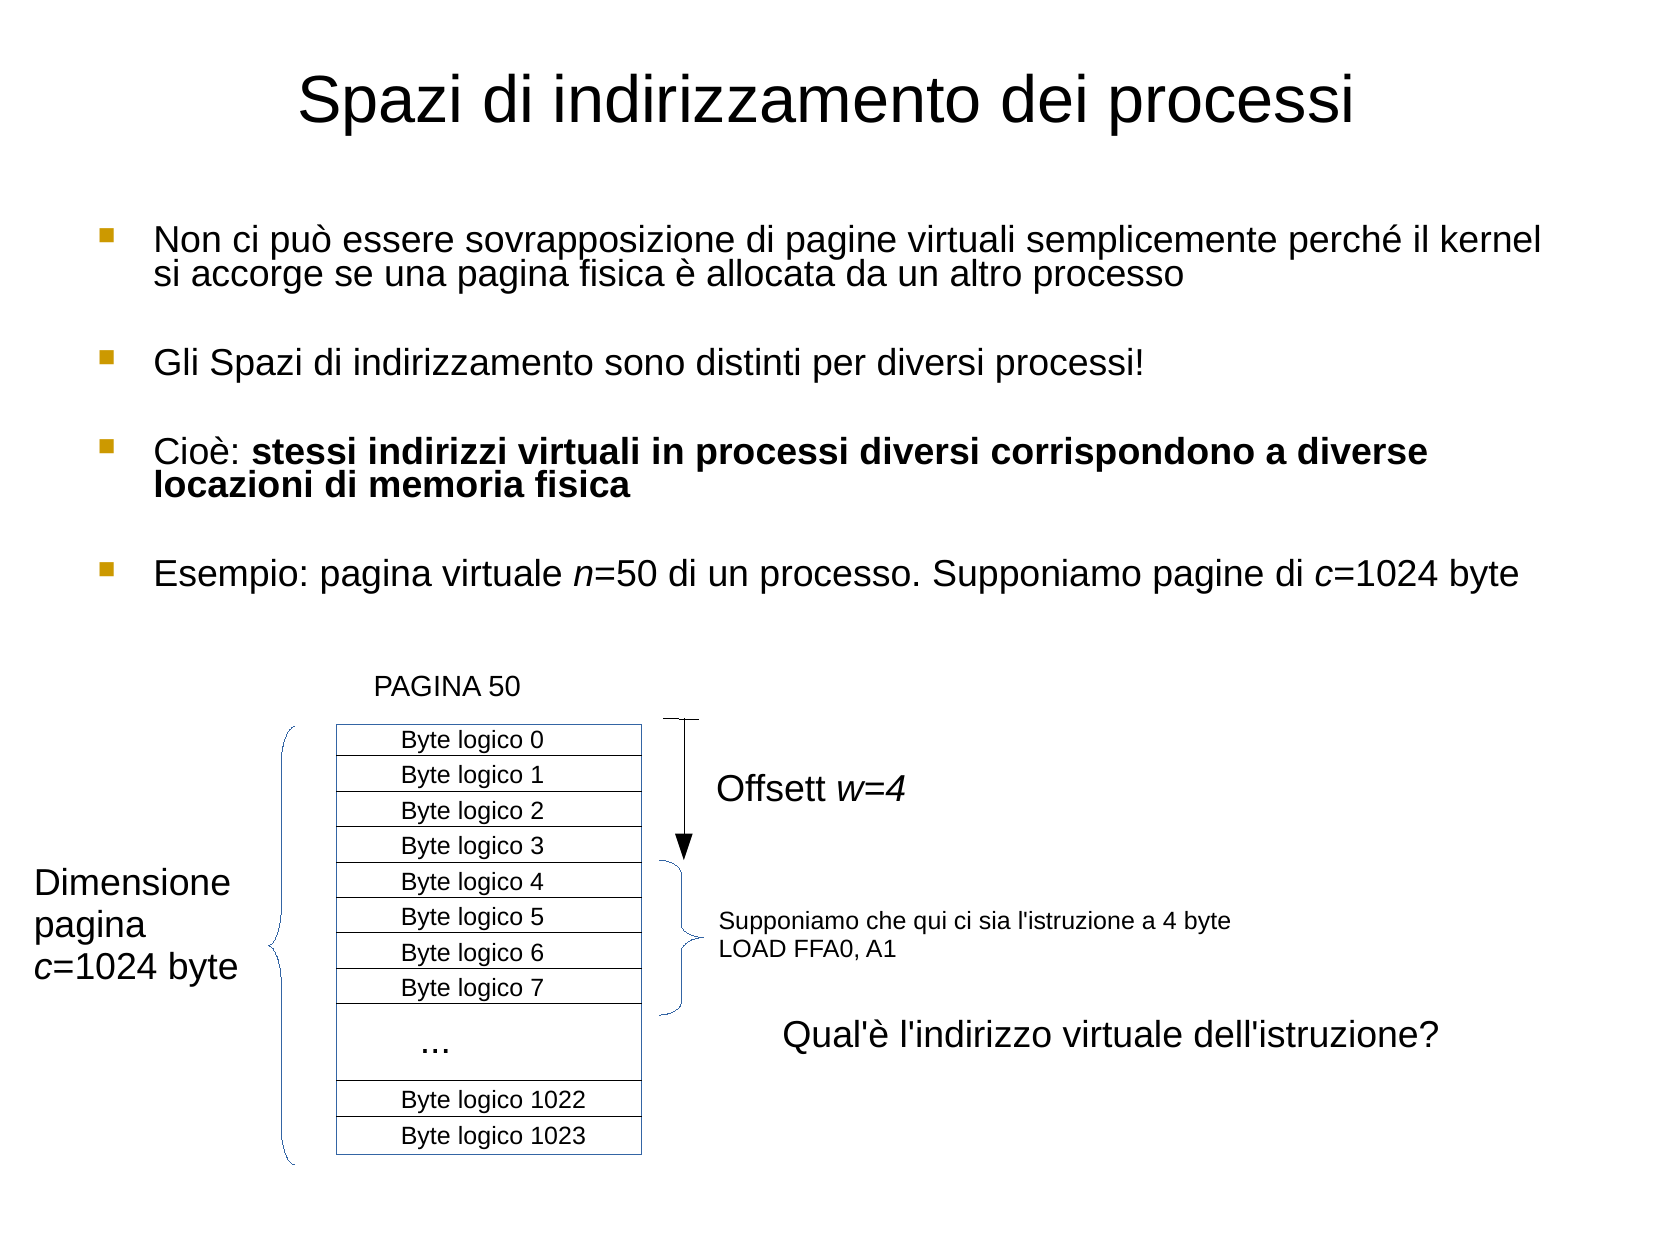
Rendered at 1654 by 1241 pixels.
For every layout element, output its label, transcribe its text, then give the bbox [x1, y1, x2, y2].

text_box Byte logico 1023 [386, 1114, 679, 1158]
text_box PAGINA 50 [358, 662, 636, 711]
text_box Byte logico 4 [386, 860, 678, 895]
text_box Byte logico 7 [386, 966, 679, 1010]
text_box ... [404, 1011, 512, 1069]
text_box Byte logico 2 [386, 789, 679, 824]
text_box Byte logico 1022 [386, 1078, 679, 1114]
text_box Qual'è l'indirizzo virtuale dell'istruzione? [767, 1006, 1654, 1063]
text_box Byte logico 0 [386, 718, 678, 753]
text_box Byte logico 5 [386, 895, 679, 931]
text_box Supponiamo che qui ci sia l'istruzione a 4 byte LOAD FFA0, A1 [703, 899, 1460, 971]
list Non ci può essere sovrapposizione di pagine virtuali semplicemente perché il kernel si accorge se una pagina fisica è allocata da un altro processo Gli Spazi di indirizzamento sono distinti per diversi processi! Cioè: stessi indirizzi virtuali in processi diversi corrispondono a diverse locazioni di memoria fisica Esempio: pagina virtuale n=50 di un processo. Supponiamo pagine di c=1024 byte [82, 218, 1571, 633]
text_box Offsett w=4 [701, 759, 922, 817]
title Spazi di indirizzamento dei processi [82, 0, 1571, 204]
text_box Dimensione pagina c=1024 byte [18, 854, 267, 995]
text_box Byte logico 1 [386, 753, 679, 789]
text_box Byte logico 6 [386, 931, 679, 966]
text_box Byte logico 3 [386, 824, 679, 867]
